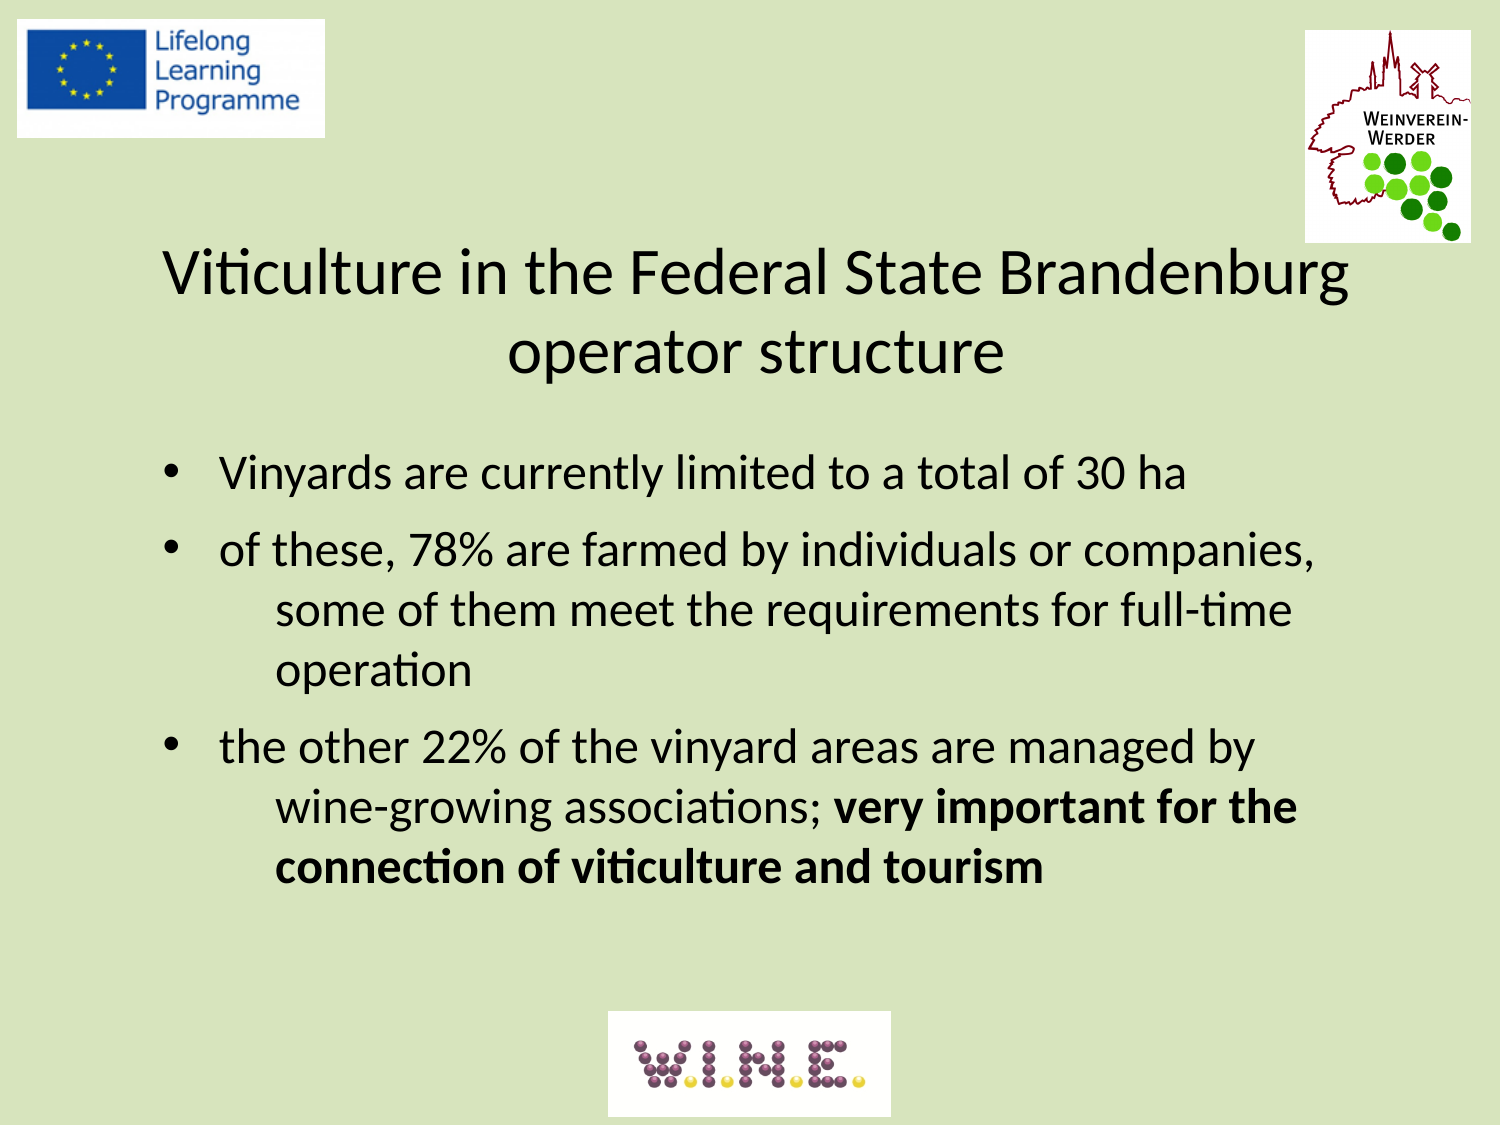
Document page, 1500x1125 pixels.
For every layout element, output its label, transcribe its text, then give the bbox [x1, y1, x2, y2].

picture [608, 1011, 891, 1117]
picture [17, 19, 325, 138]
text_box Viticulture in the Federal State Brandenburg operator structure [112, 219, 1402, 386]
picture [1305, 30, 1471, 243]
text_box Vinyards are currently limited to a total of 30 ha of these, 78% are farmed by individuals or companies, some of them meet the requirements for full-time operation the other 22% of the vinyard areas are managed by wine-growing associations; very important for the connection of viticulture and tourism [147, 432, 1341, 1005]
